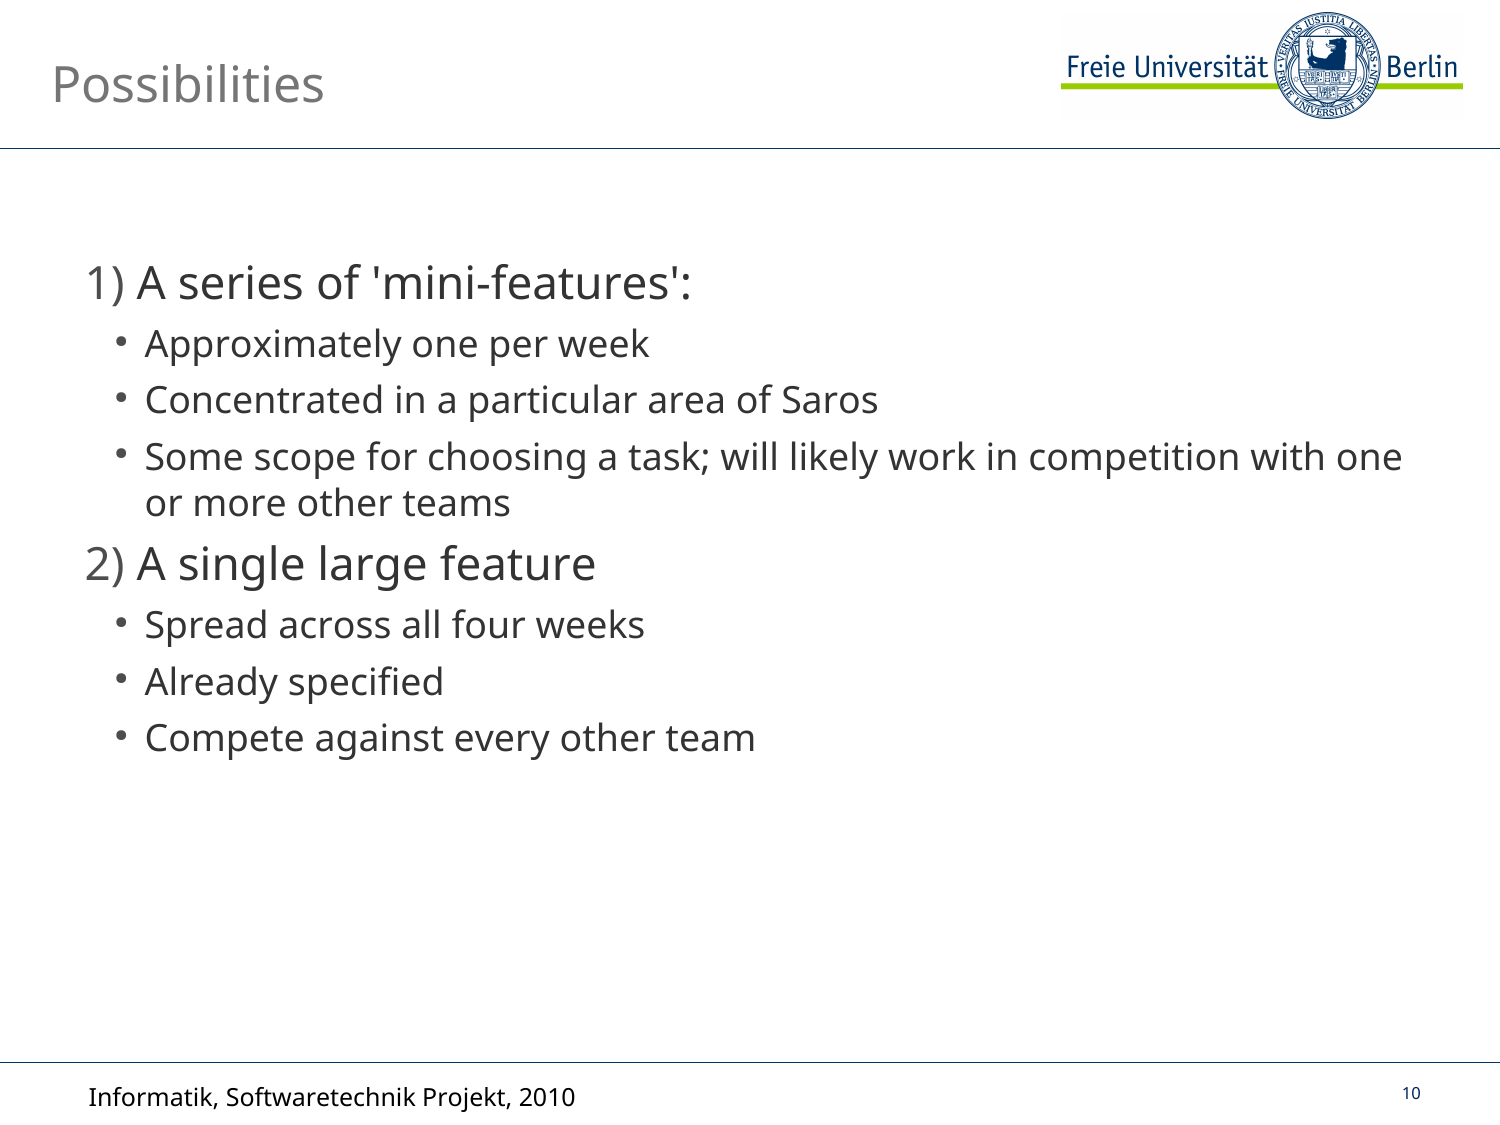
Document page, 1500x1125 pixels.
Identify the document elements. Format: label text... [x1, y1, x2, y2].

title Possibilities [51, 61, 1238, 113]
picture [1061, 12, 1463, 119]
list A series of 'mini-features': Approximately one per week Concentrated in a particular area of Saros Some scope for choosing a task; will likely work in competition with one or more other teams A single large feature Spread across all four weeks Already specified Compete against every other team [54, 187, 1426, 931]
